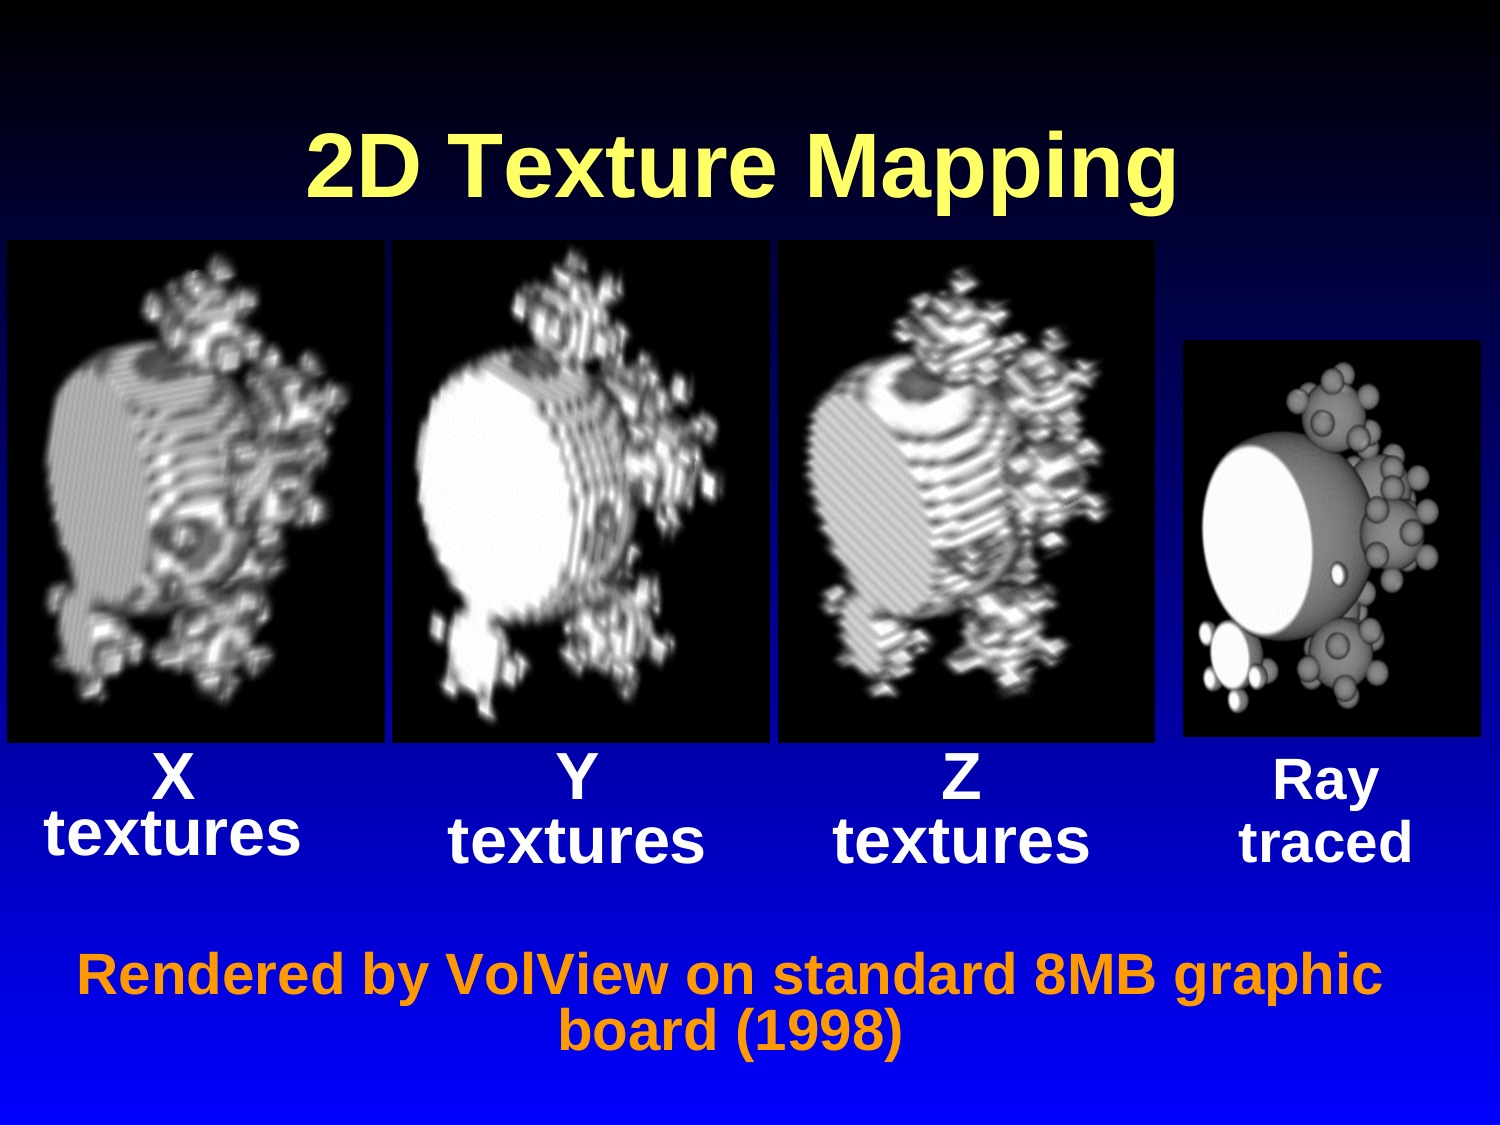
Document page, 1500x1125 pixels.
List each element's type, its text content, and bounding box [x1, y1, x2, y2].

picture [392, 240, 770, 743]
picture [7, 240, 385, 743]
title 2D Texture Mapping [99, 37, 1388, 225]
text_box Rendered by VolView on standard 8MB graphic board (1998) [41, 942, 1421, 1080]
text_box Y textures [403, 746, 752, 902]
picture [1183, 340, 1481, 737]
text_box Z textures [788, 746, 1136, 902]
picture [778, 240, 1155, 743]
text_box Ray traced [1152, 746, 1500, 892]
text_box X textures [0, 746, 348, 894]
